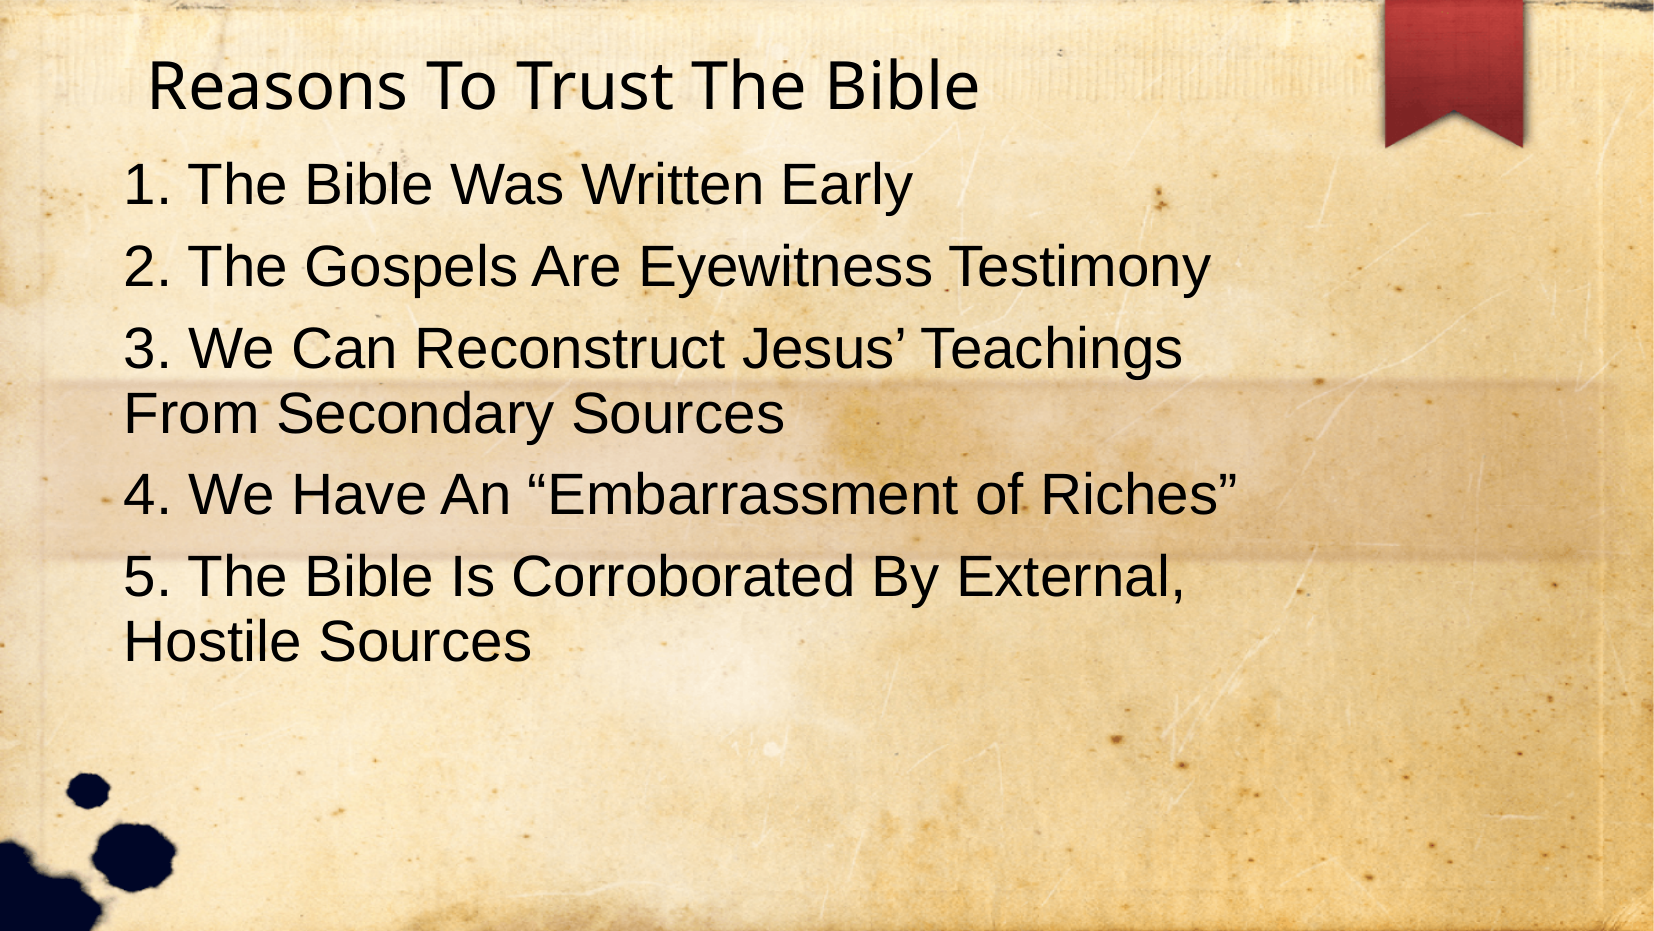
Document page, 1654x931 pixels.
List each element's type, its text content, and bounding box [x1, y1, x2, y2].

picture [0, 0, 1654, 931]
list 1. The Bible Was Written Early 2. The Gospels Are Eyewitness Testimony 3. We Can Reconstruct Jesus’ Teachings From Secondary Sources 4. We Have An “Embarrassment of Riches” 5. The Bible Is Corroborated By External, Hostile Sources [53, 152, 1261, 916]
title Reasons To Trust The Bible [5, 5, 1124, 162]
